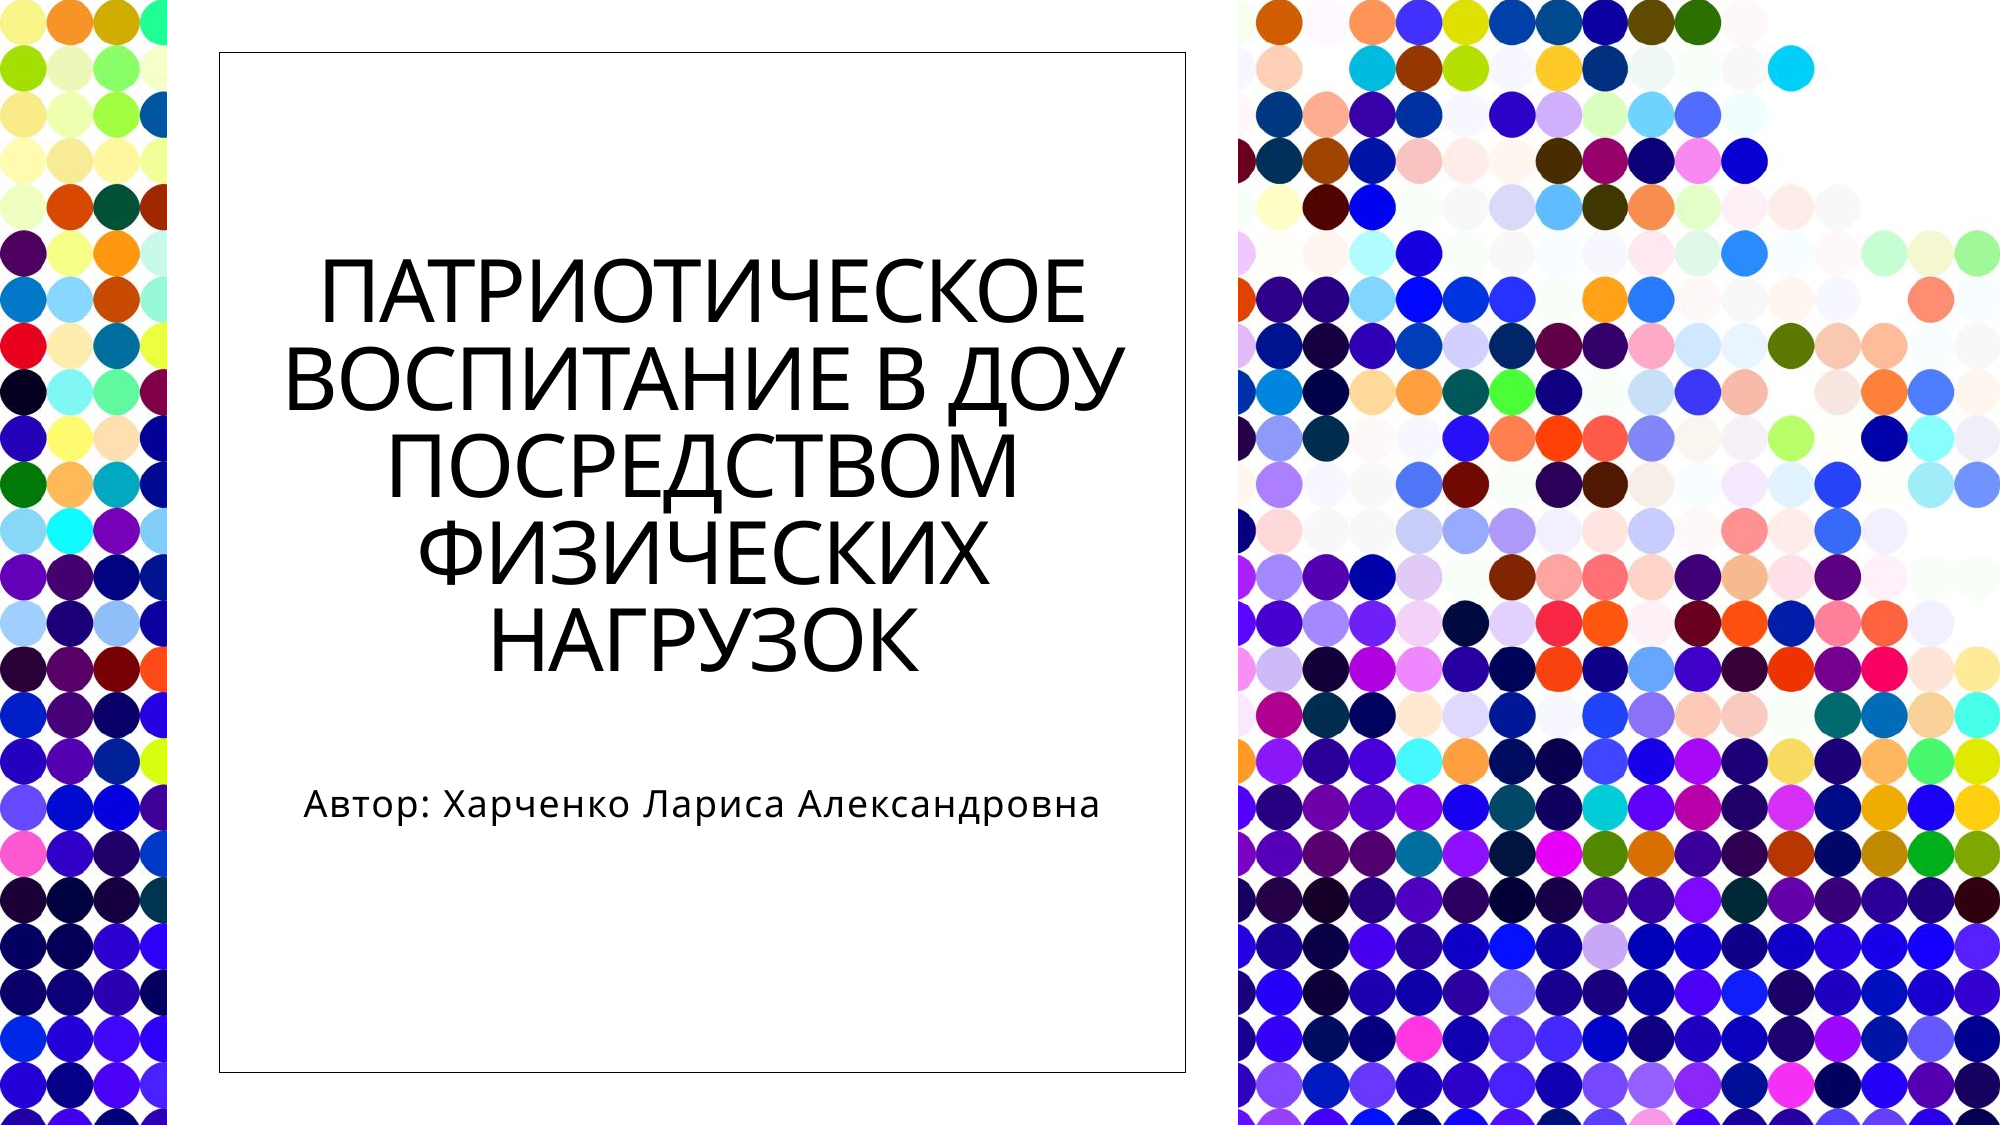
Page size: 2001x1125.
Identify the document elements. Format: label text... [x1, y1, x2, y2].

picture [1238, 0, 2000, 1125]
picture [0, 0, 167, 1125]
text_box [167, 0, 1238, 1125]
title Патриотическое воспитание в ДОУ посредством физических нагрузок [258, 221, 1147, 721]
subtitle Автор: Харченко Лариса Александровна [258, 768, 1147, 925]
